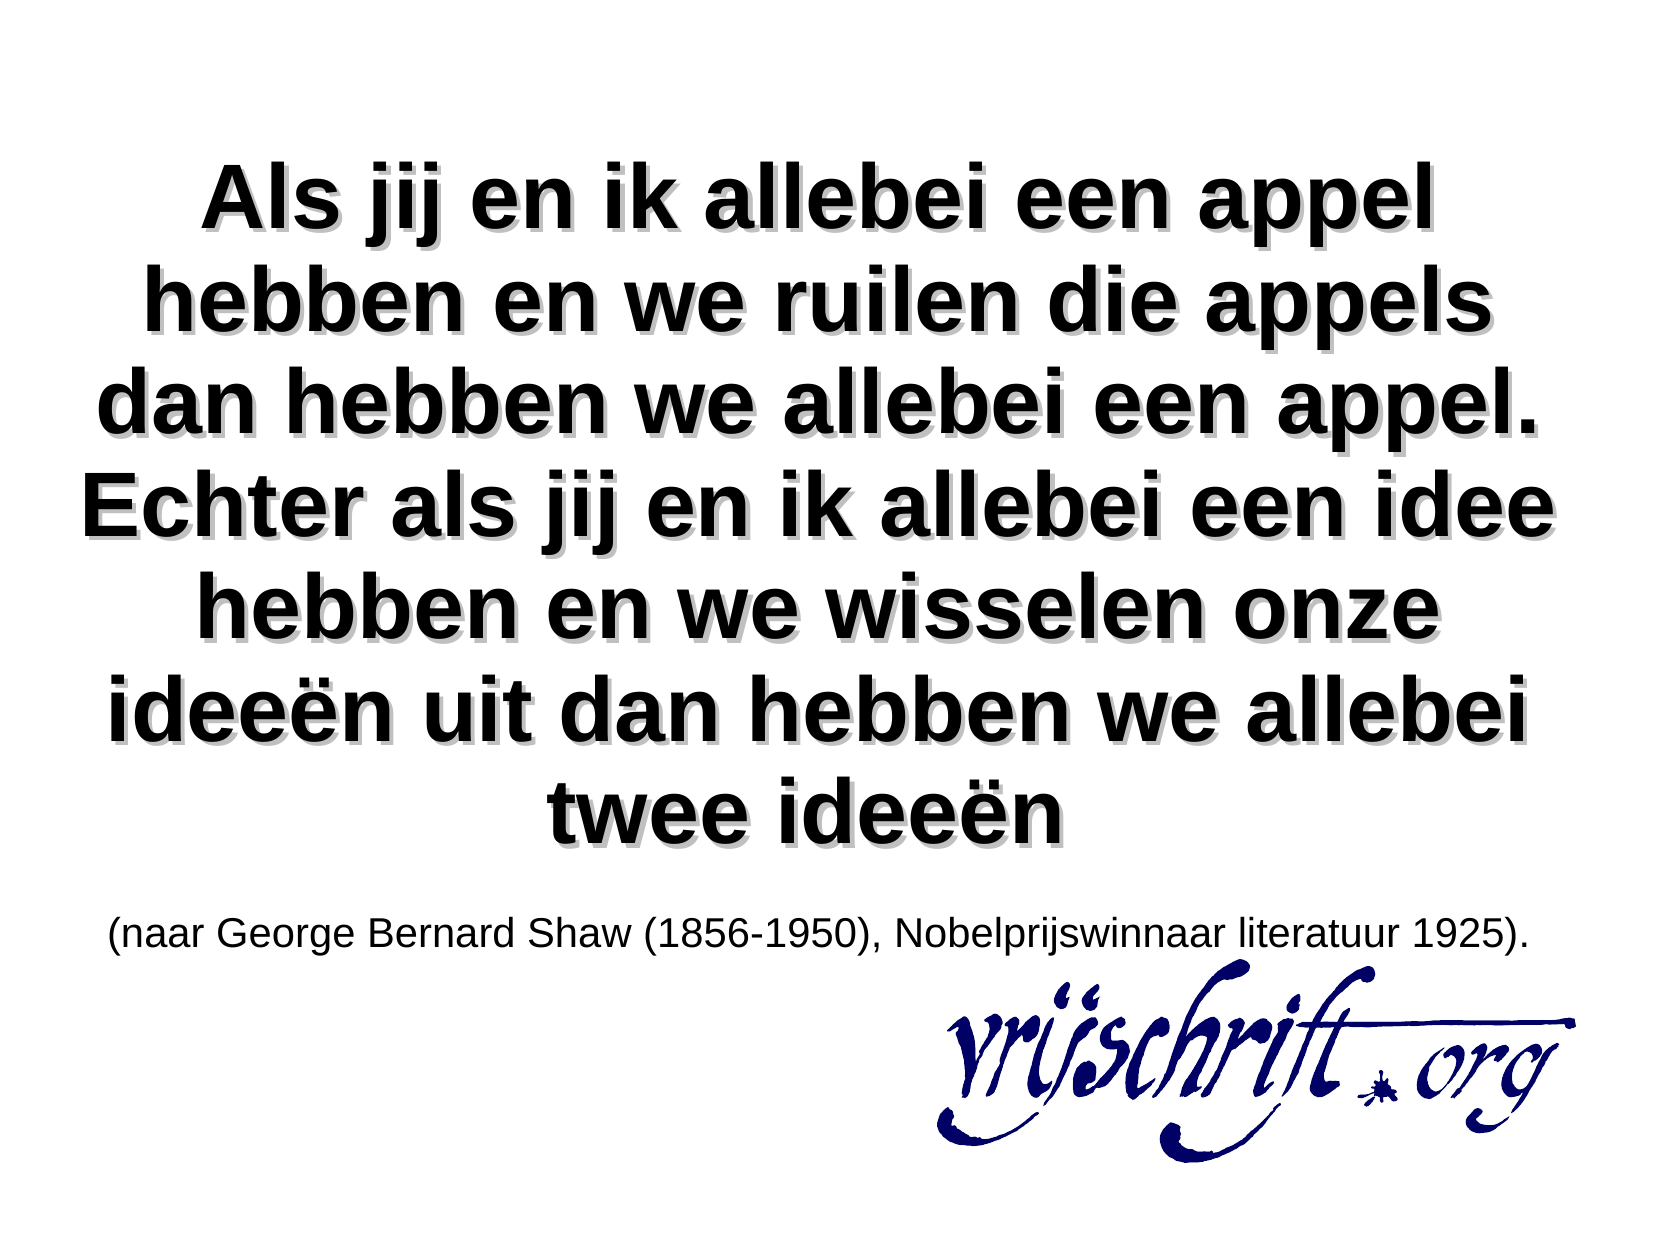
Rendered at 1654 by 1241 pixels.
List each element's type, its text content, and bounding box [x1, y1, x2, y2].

picture [937, 959, 1576, 1163]
title Als jij en ik allebei een appel hebben en we ruilen die appels dan hebben we allebei een appel. Echter als jij en ik allebei een idee hebben en we wisselen onze ideeën uit dan hebben we allebei twee ideeën (naar George Bernard Shaw (1856-1950), Nobelprijswinnaar literatuur 1925). [75, 85, 1564, 1017]
